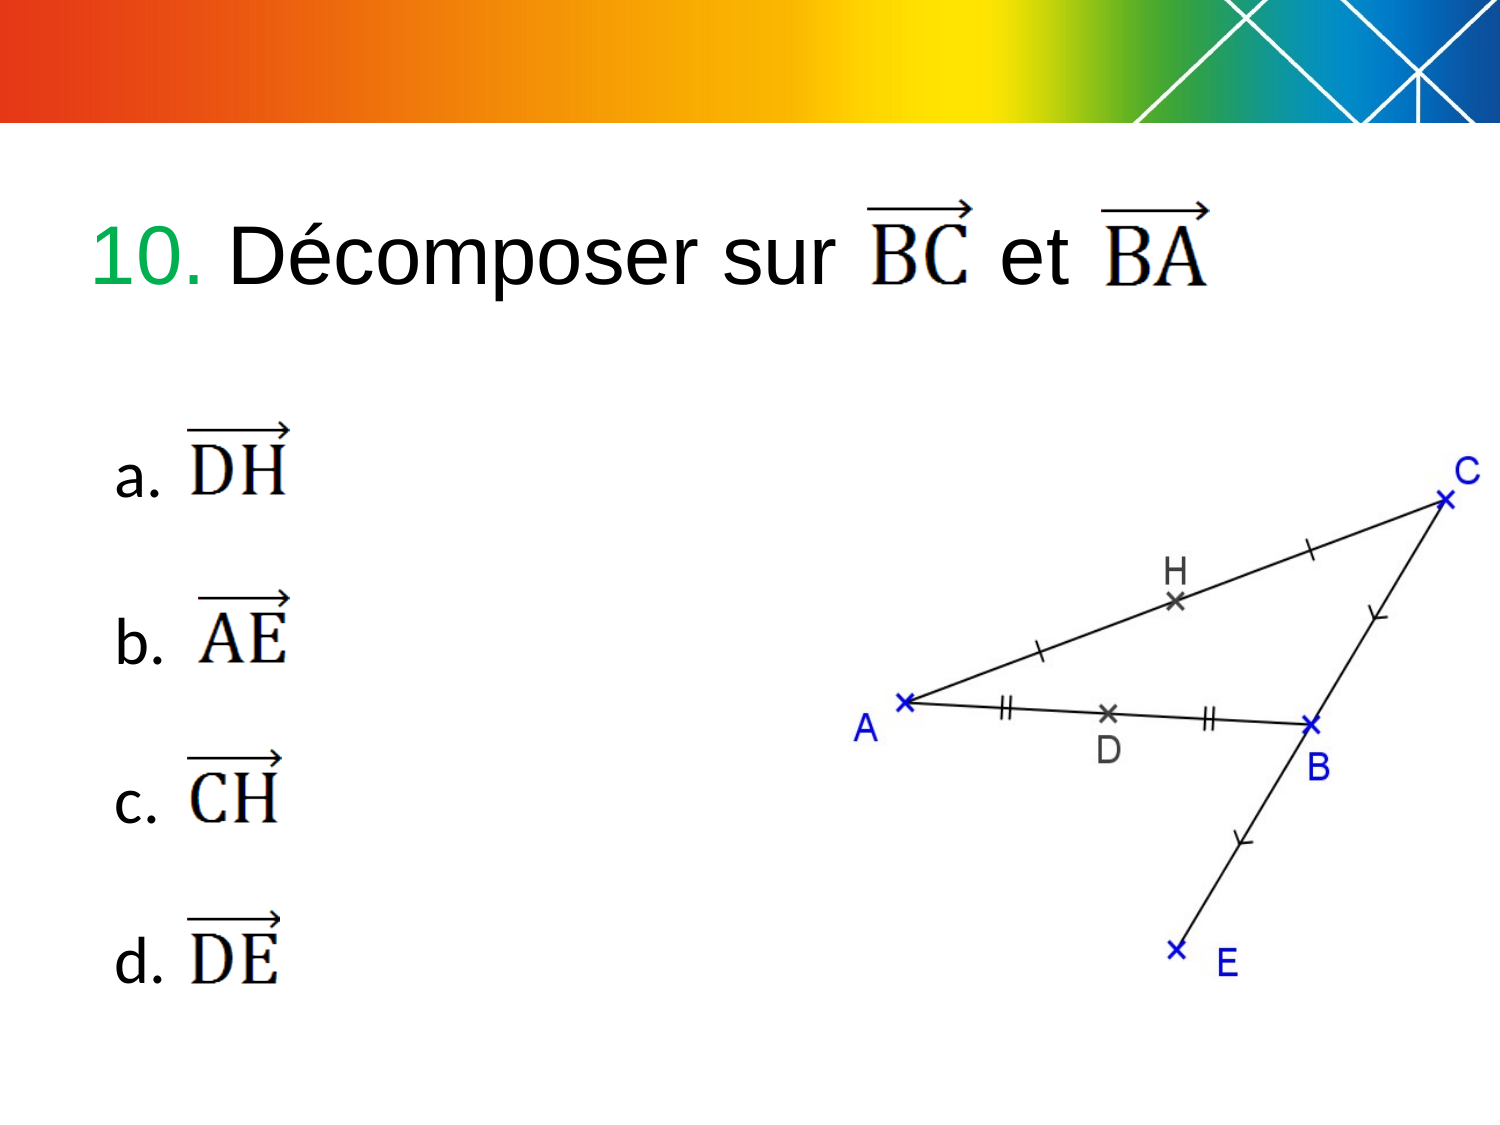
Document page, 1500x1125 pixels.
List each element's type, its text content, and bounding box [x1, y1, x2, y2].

picture [1340, 0, 1500, 123]
text_box a. b. c. d. [100, 423, 656, 1085]
picture [187, 738, 282, 853]
text_box Décomposer sur et [75, 147, 1500, 355]
picture [0, 0, 1359, 123]
picture [1101, 186, 1210, 323]
picture [867, 184, 973, 322]
picture [187, 410, 290, 525]
picture [849, 433, 1500, 986]
picture [187, 899, 280, 1014]
picture [198, 578, 290, 693]
